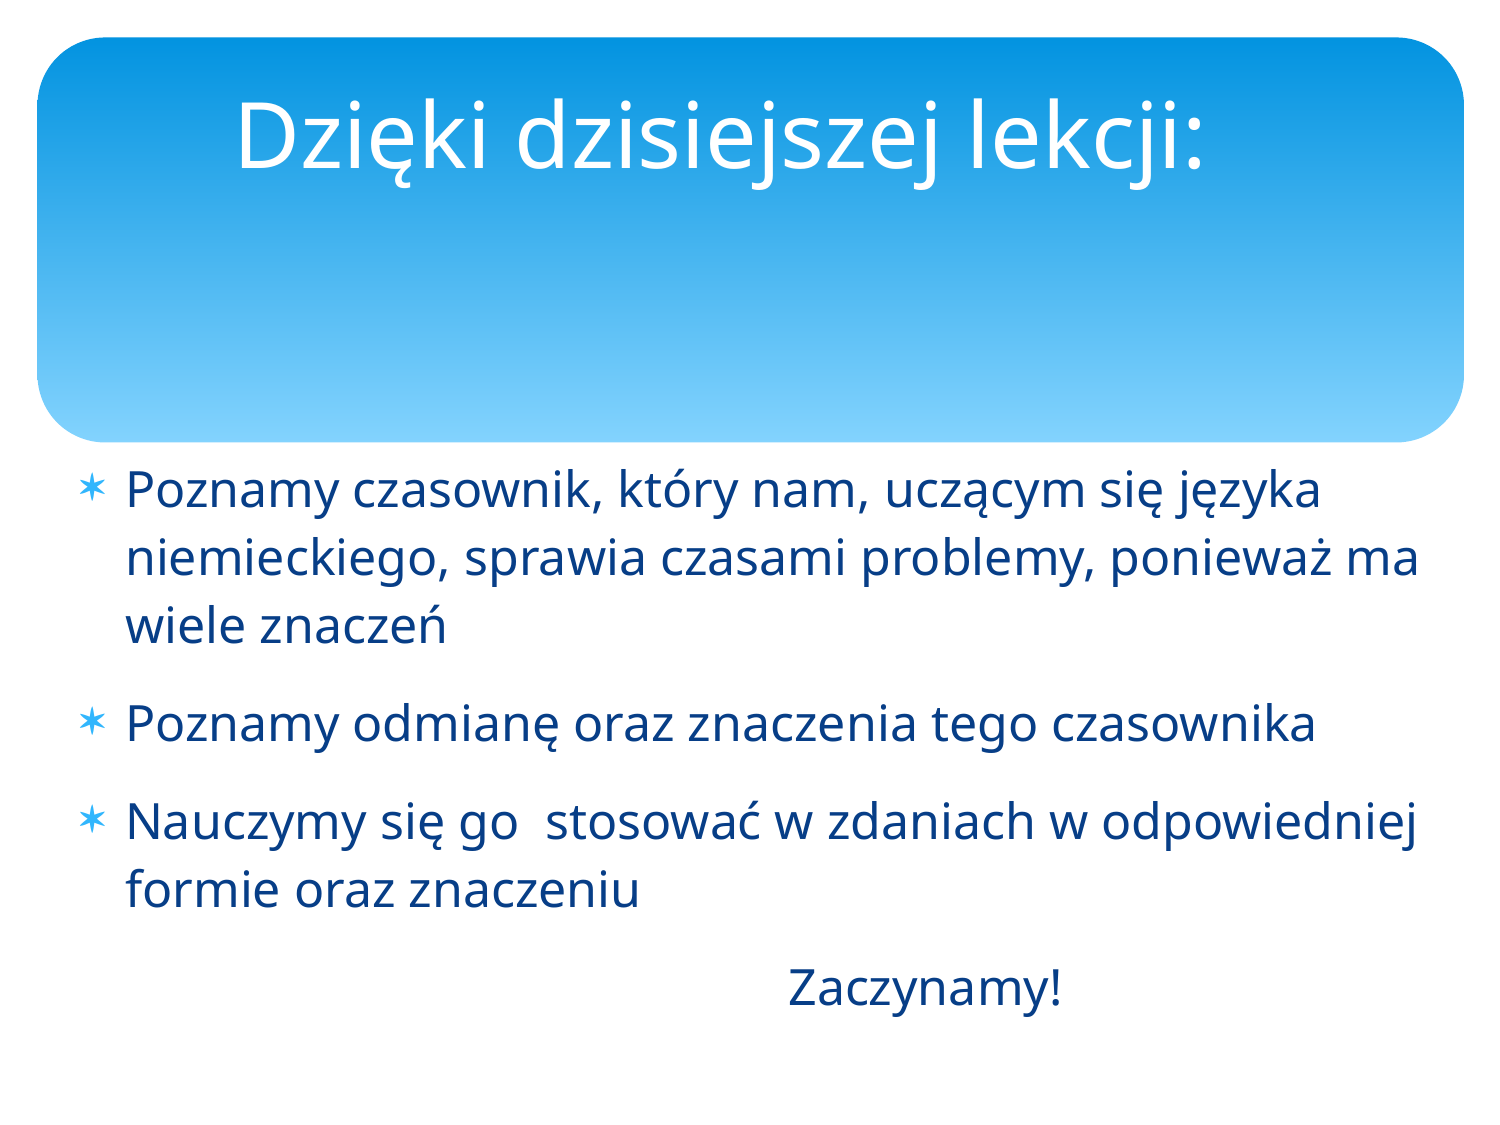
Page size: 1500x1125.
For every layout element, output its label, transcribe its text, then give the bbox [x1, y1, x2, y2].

title Dzięki dzisiejszej lekcji: [75, 55, 1425, 261]
list Poznamy czasownik, który nam, uczącym się języka niemieckiego, sprawia czasami problemy, ponieważ ma wiele znaczeń Poznamy odmianę oraz znaczenia tego czasownika Nauczymy się go stosować w zdaniach w odpowiedniej formie oraz znaczeniu Zaczynamy! [64, 438, 1447, 1063]
